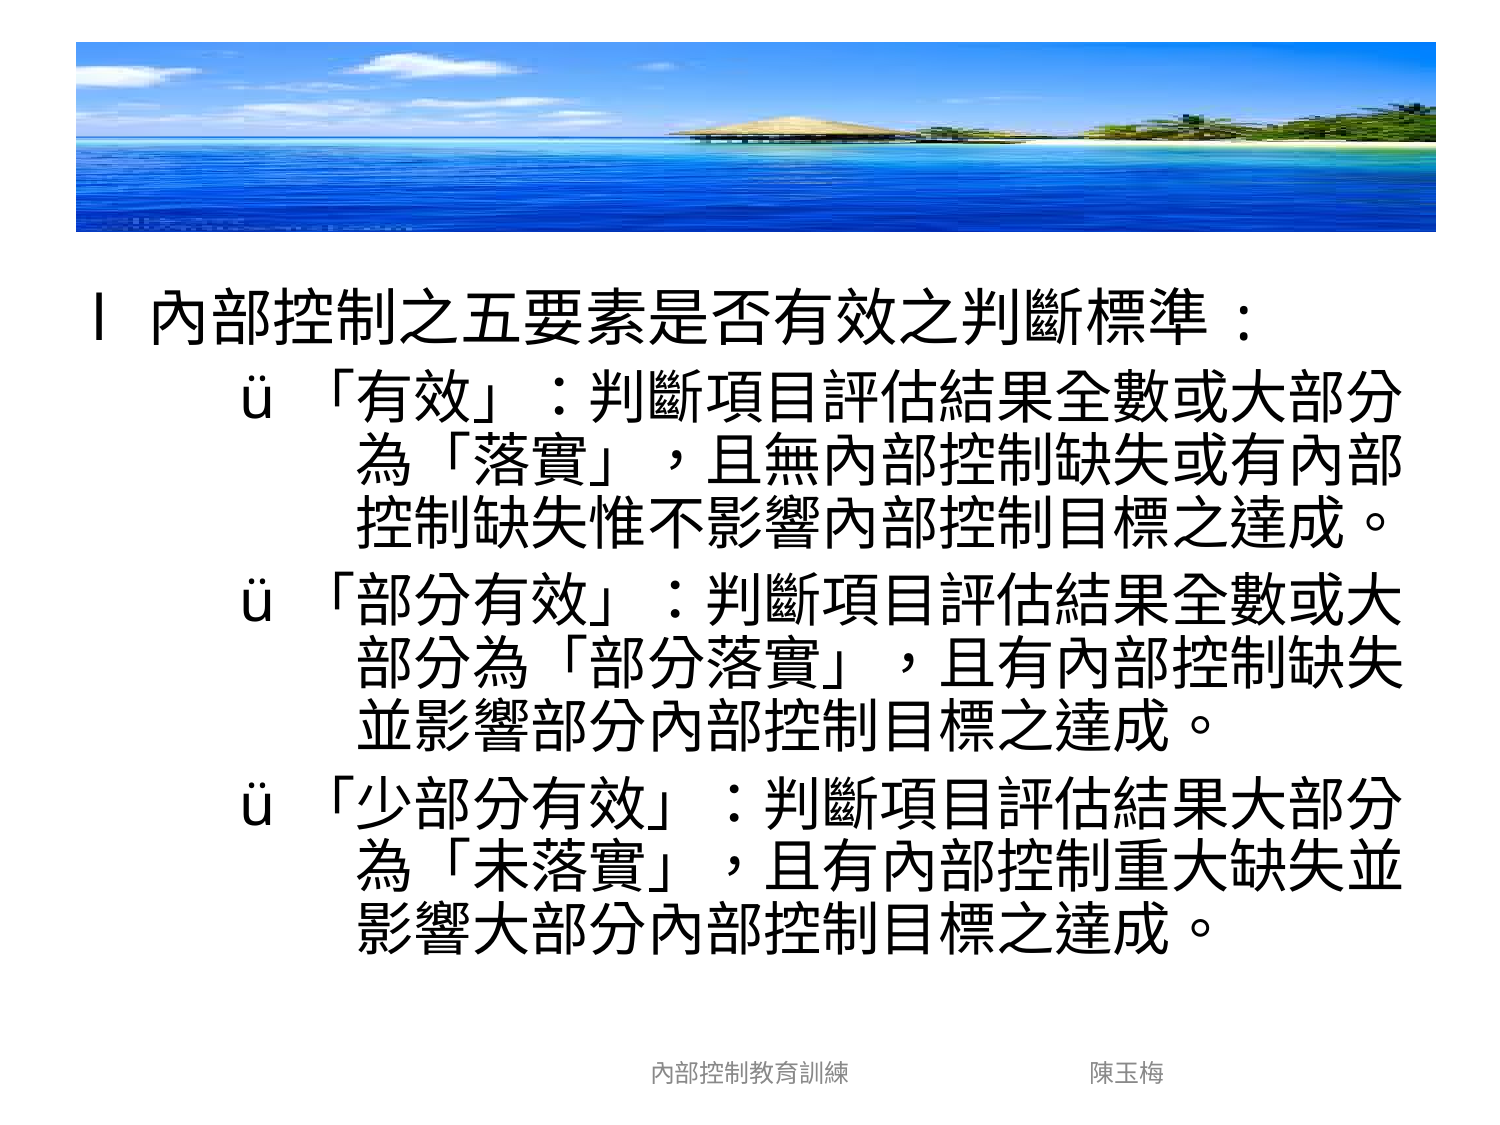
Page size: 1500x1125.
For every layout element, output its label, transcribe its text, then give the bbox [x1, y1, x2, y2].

list 內部控制之五要素是否有效之判斷標準: 「有效」：判斷項目評估結果全數或大部分為「落實」，且無內部控制缺失或有內部控制缺失惟不影響內部控制目標之達成。 「部分有效」：判斷項目評估結果全數或大部分為「部分落實」，且有內部控制缺失並影響部分內部控制目標之達成。 「少部分有效」：判斷項目評估結果大部分為「未落實」，且有內部控制重大缺失並影響大部分內部控制目標之達成。 [76, 278, 1436, 1000]
text_box 陳玉梅 [1074, 1042, 1426, 1103]
text_box 內部控制教育訓練 [512, 1042, 988, 1103]
